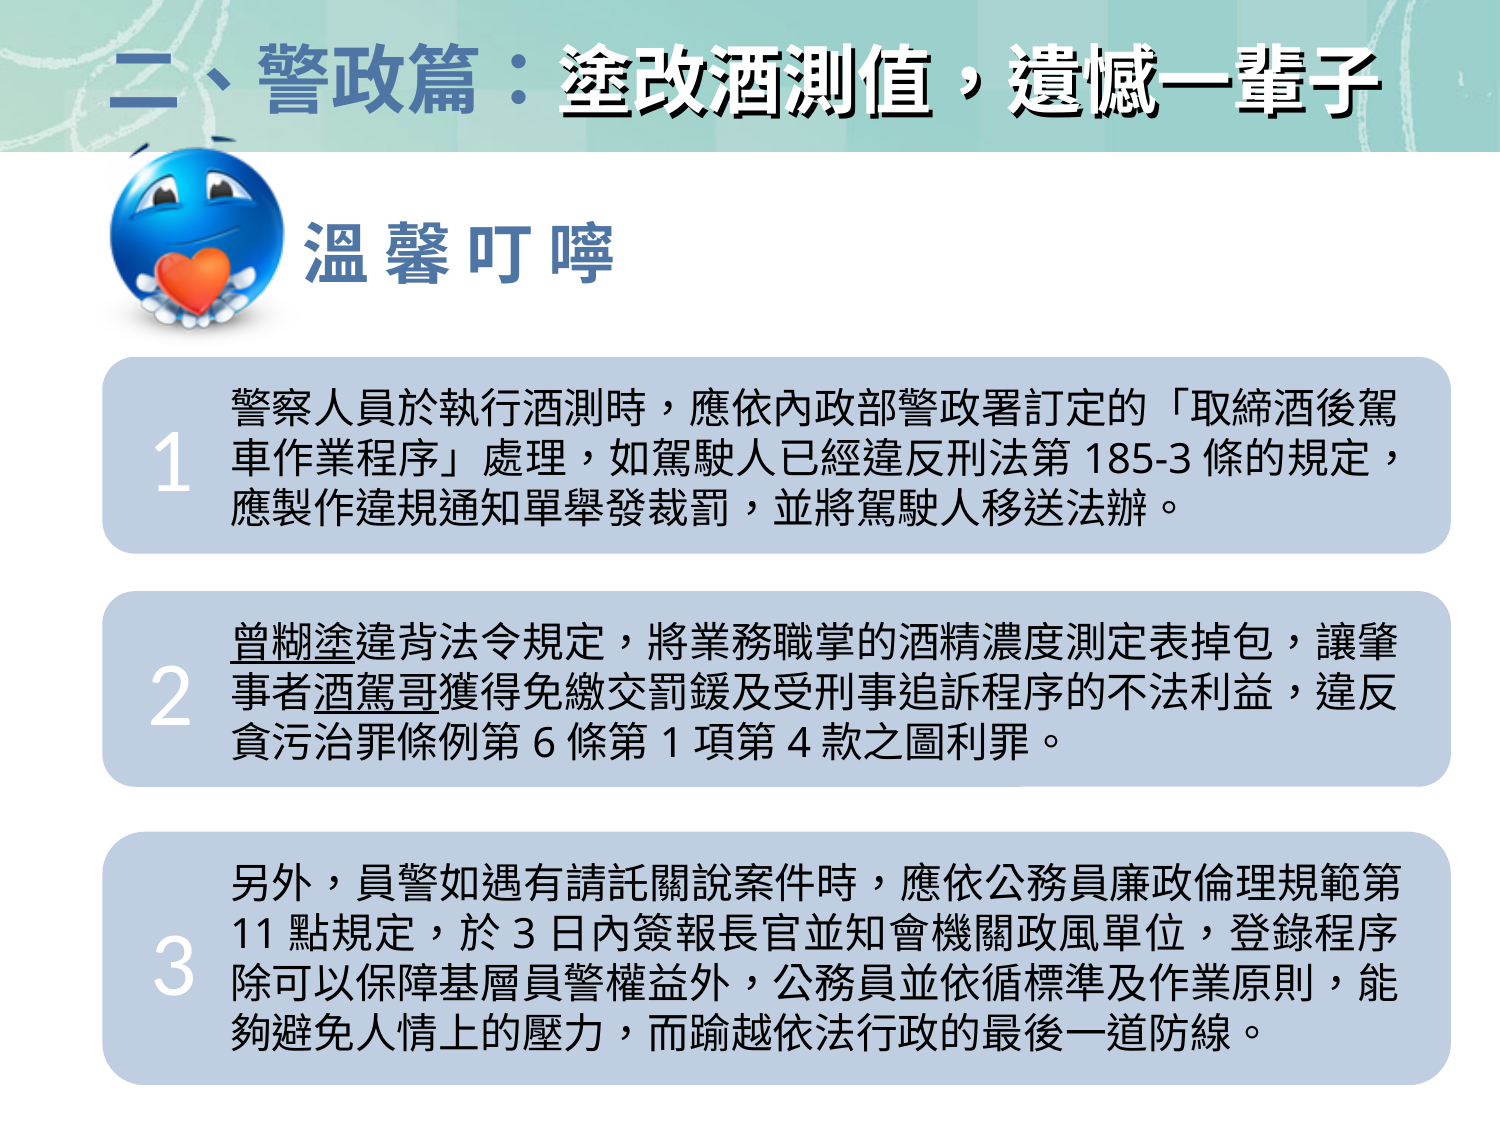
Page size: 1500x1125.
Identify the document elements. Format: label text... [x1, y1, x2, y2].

text_box [0, 152, 1500, 1125]
text_box 警察人員於執行酒測時，應依內政部警政署訂定的「取締酒後駕車作業程序」處理，如駕駛人已經違反刑法第185-3條的規定，應製作違規通知單舉發裁罰，並將駕駛人移送法辦。 [215, 373, 1429, 541]
picture [82, 128, 310, 356]
text_box 2 [102, 591, 1451, 787]
text_box 3 [102, 831, 1451, 1086]
text_box 曾糊塗違背法令規定，將業務職掌的酒精濃度測定表掉包，讓肇事者酒駕哥獲得免繳交罰鍰及受刑事追訴程序的不法利益，違反貪污治罪條例第6條第1項第4款之圖利罪。 [215, 608, 1429, 776]
text_box 二、警政篇：塗改酒測值，遺憾一輩子 [91, 25, 1409, 132]
text_box 1 [102, 356, 1451, 554]
text_box 溫 馨 叮 嚀 [287, 204, 638, 301]
text_box 另外，員警如遇有請託關說案件時，應依公務員廉政倫理規範第11點規定，於3日內簽報長官並知會機關政風單位，登錄程序除可以保障基層員警權益外，公務員並依循標準及作業原則，能夠避免人情上的壓力，而踰越依法行政的最後一道防線。 [215, 849, 1429, 1067]
